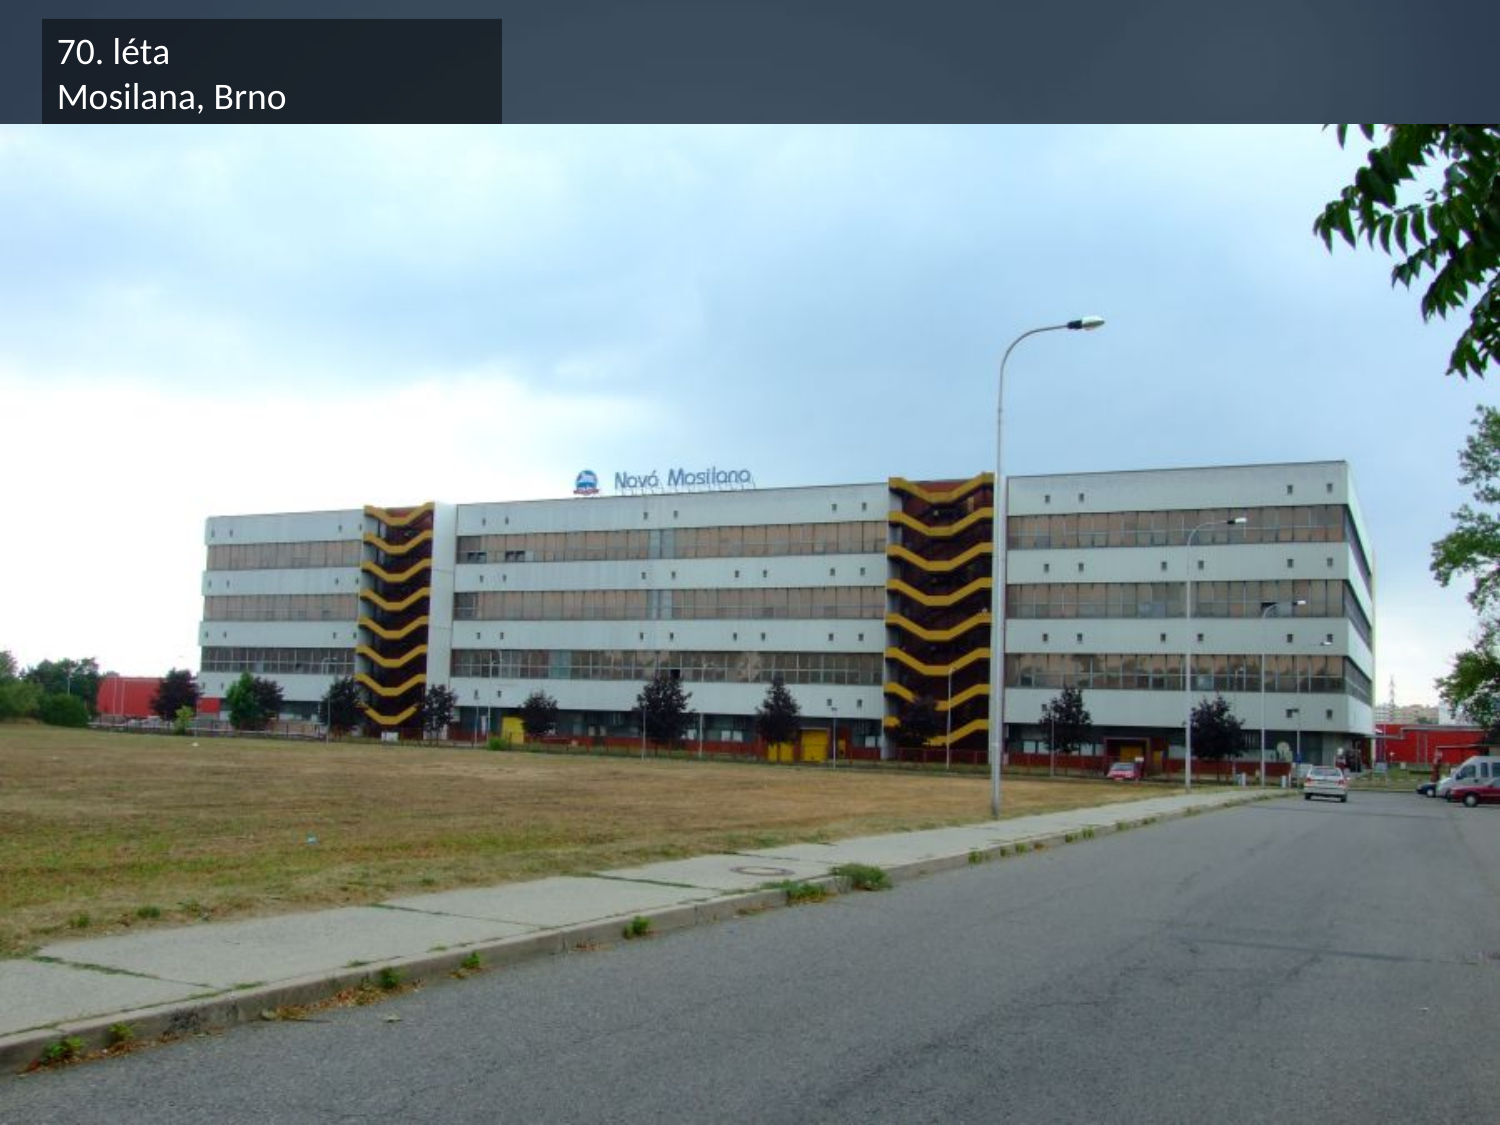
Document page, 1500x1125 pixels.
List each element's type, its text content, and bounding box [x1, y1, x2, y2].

picture [0, 0, 1500, 1125]
text_box 70. léta Mosilana, Brno [42, 18, 656, 124]
